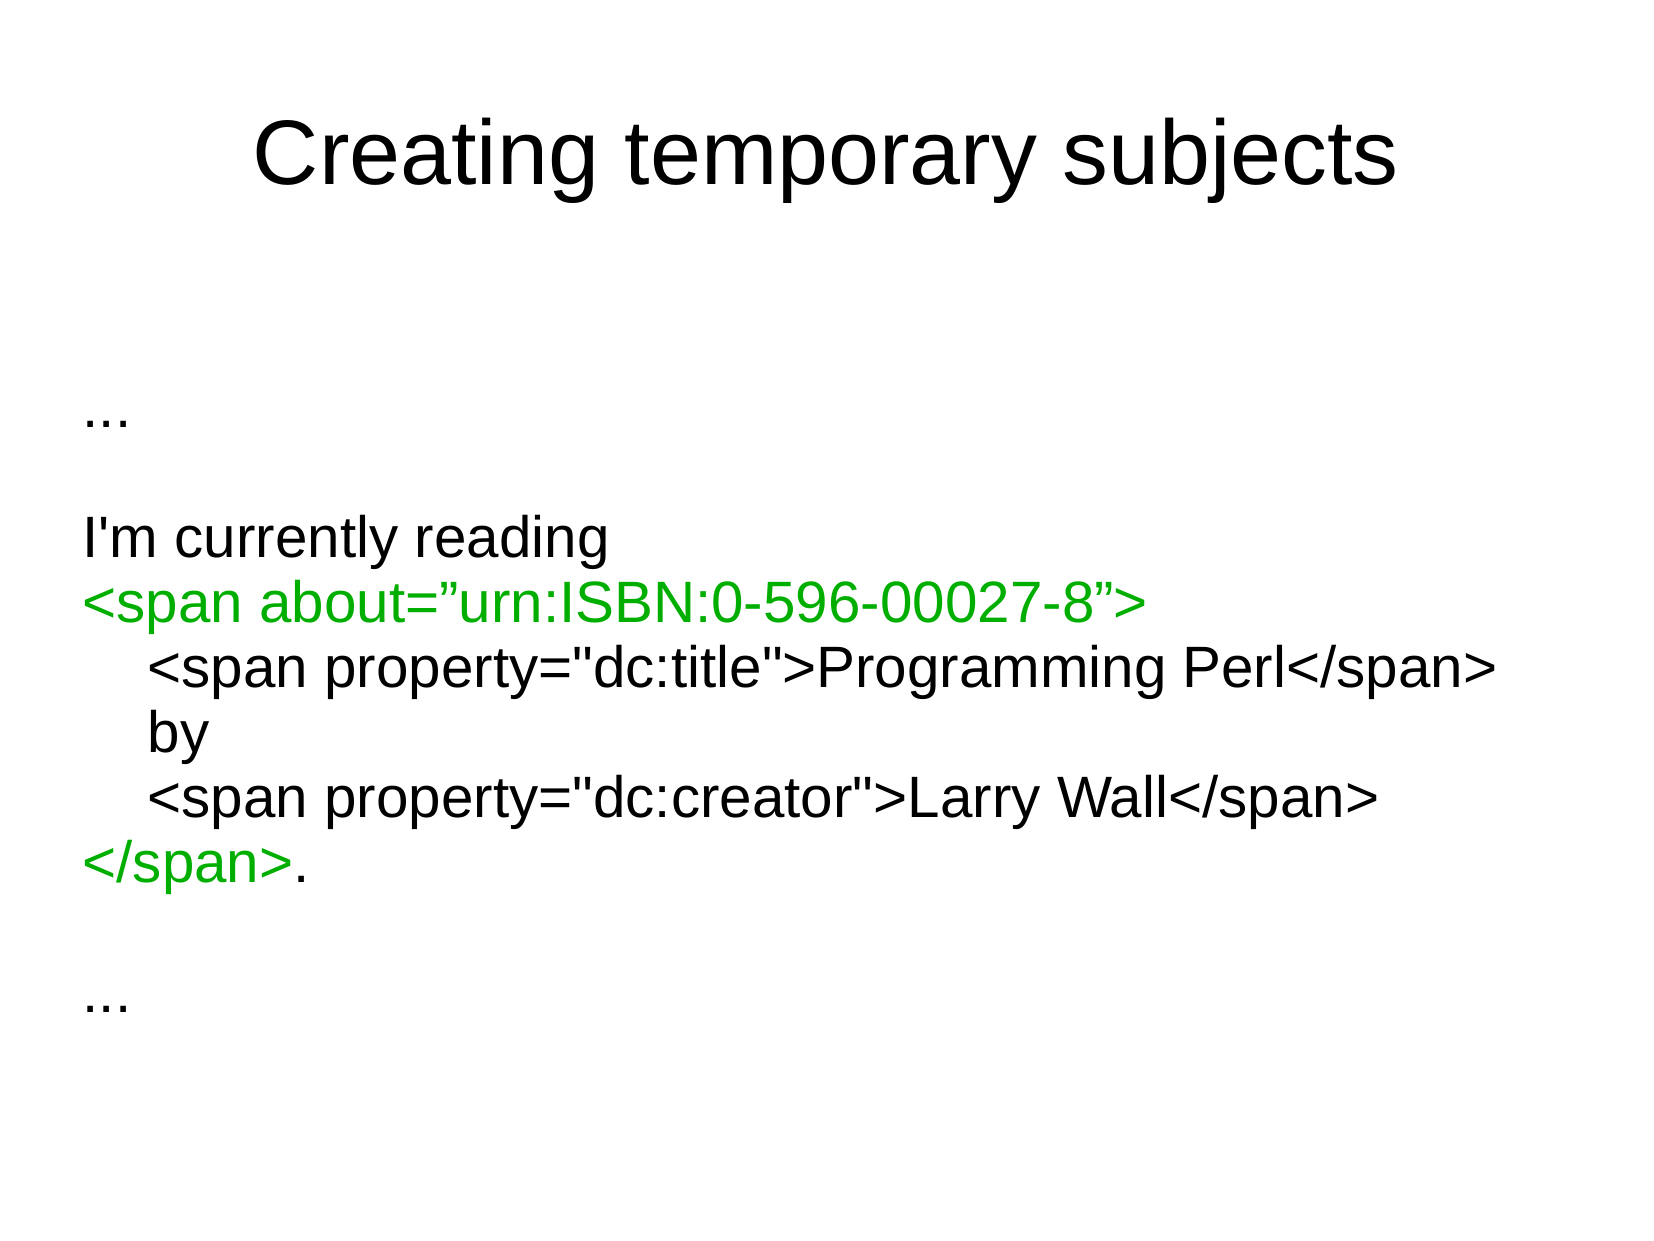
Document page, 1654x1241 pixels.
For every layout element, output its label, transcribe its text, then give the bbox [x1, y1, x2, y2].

title Creating temporary subjects [82, 56, 1571, 250]
subtitle ... I'm currently reading <span about=”urn:ISBN:0-596-00027-8”> <span property="dc:title">Programming Perl</span> by <span property="dc:creator">Larry Wall</span> </span>. ... [82, 297, 1571, 1102]
